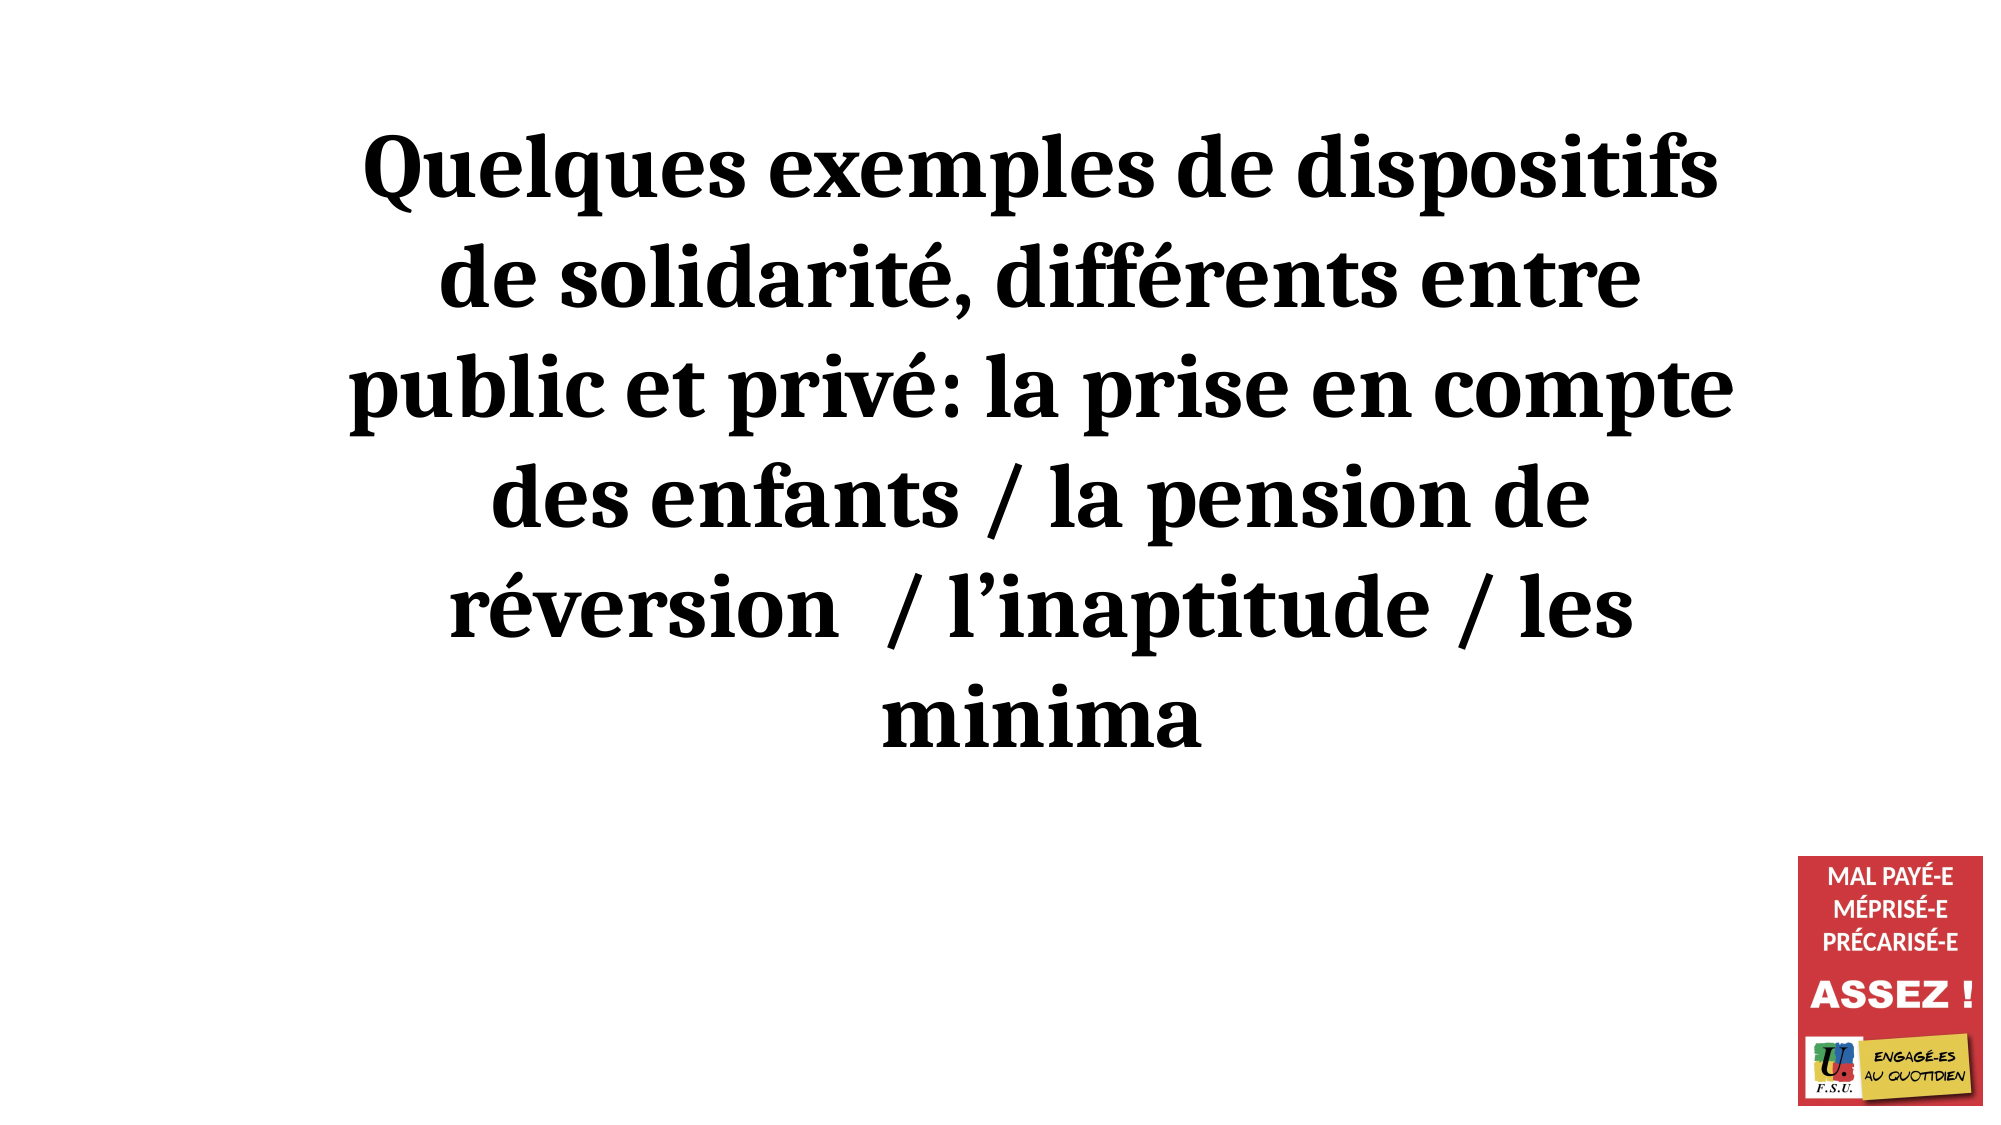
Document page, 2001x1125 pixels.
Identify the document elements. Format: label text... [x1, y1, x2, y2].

picture [1798, 856, 1983, 1106]
text_box Quelques exemples de dispositifs de solidarité, différents entre public et privé: la prise en compte des enfants / la pension de réversion / l’inaptitude / les minima [296, 98, 1790, 467]
